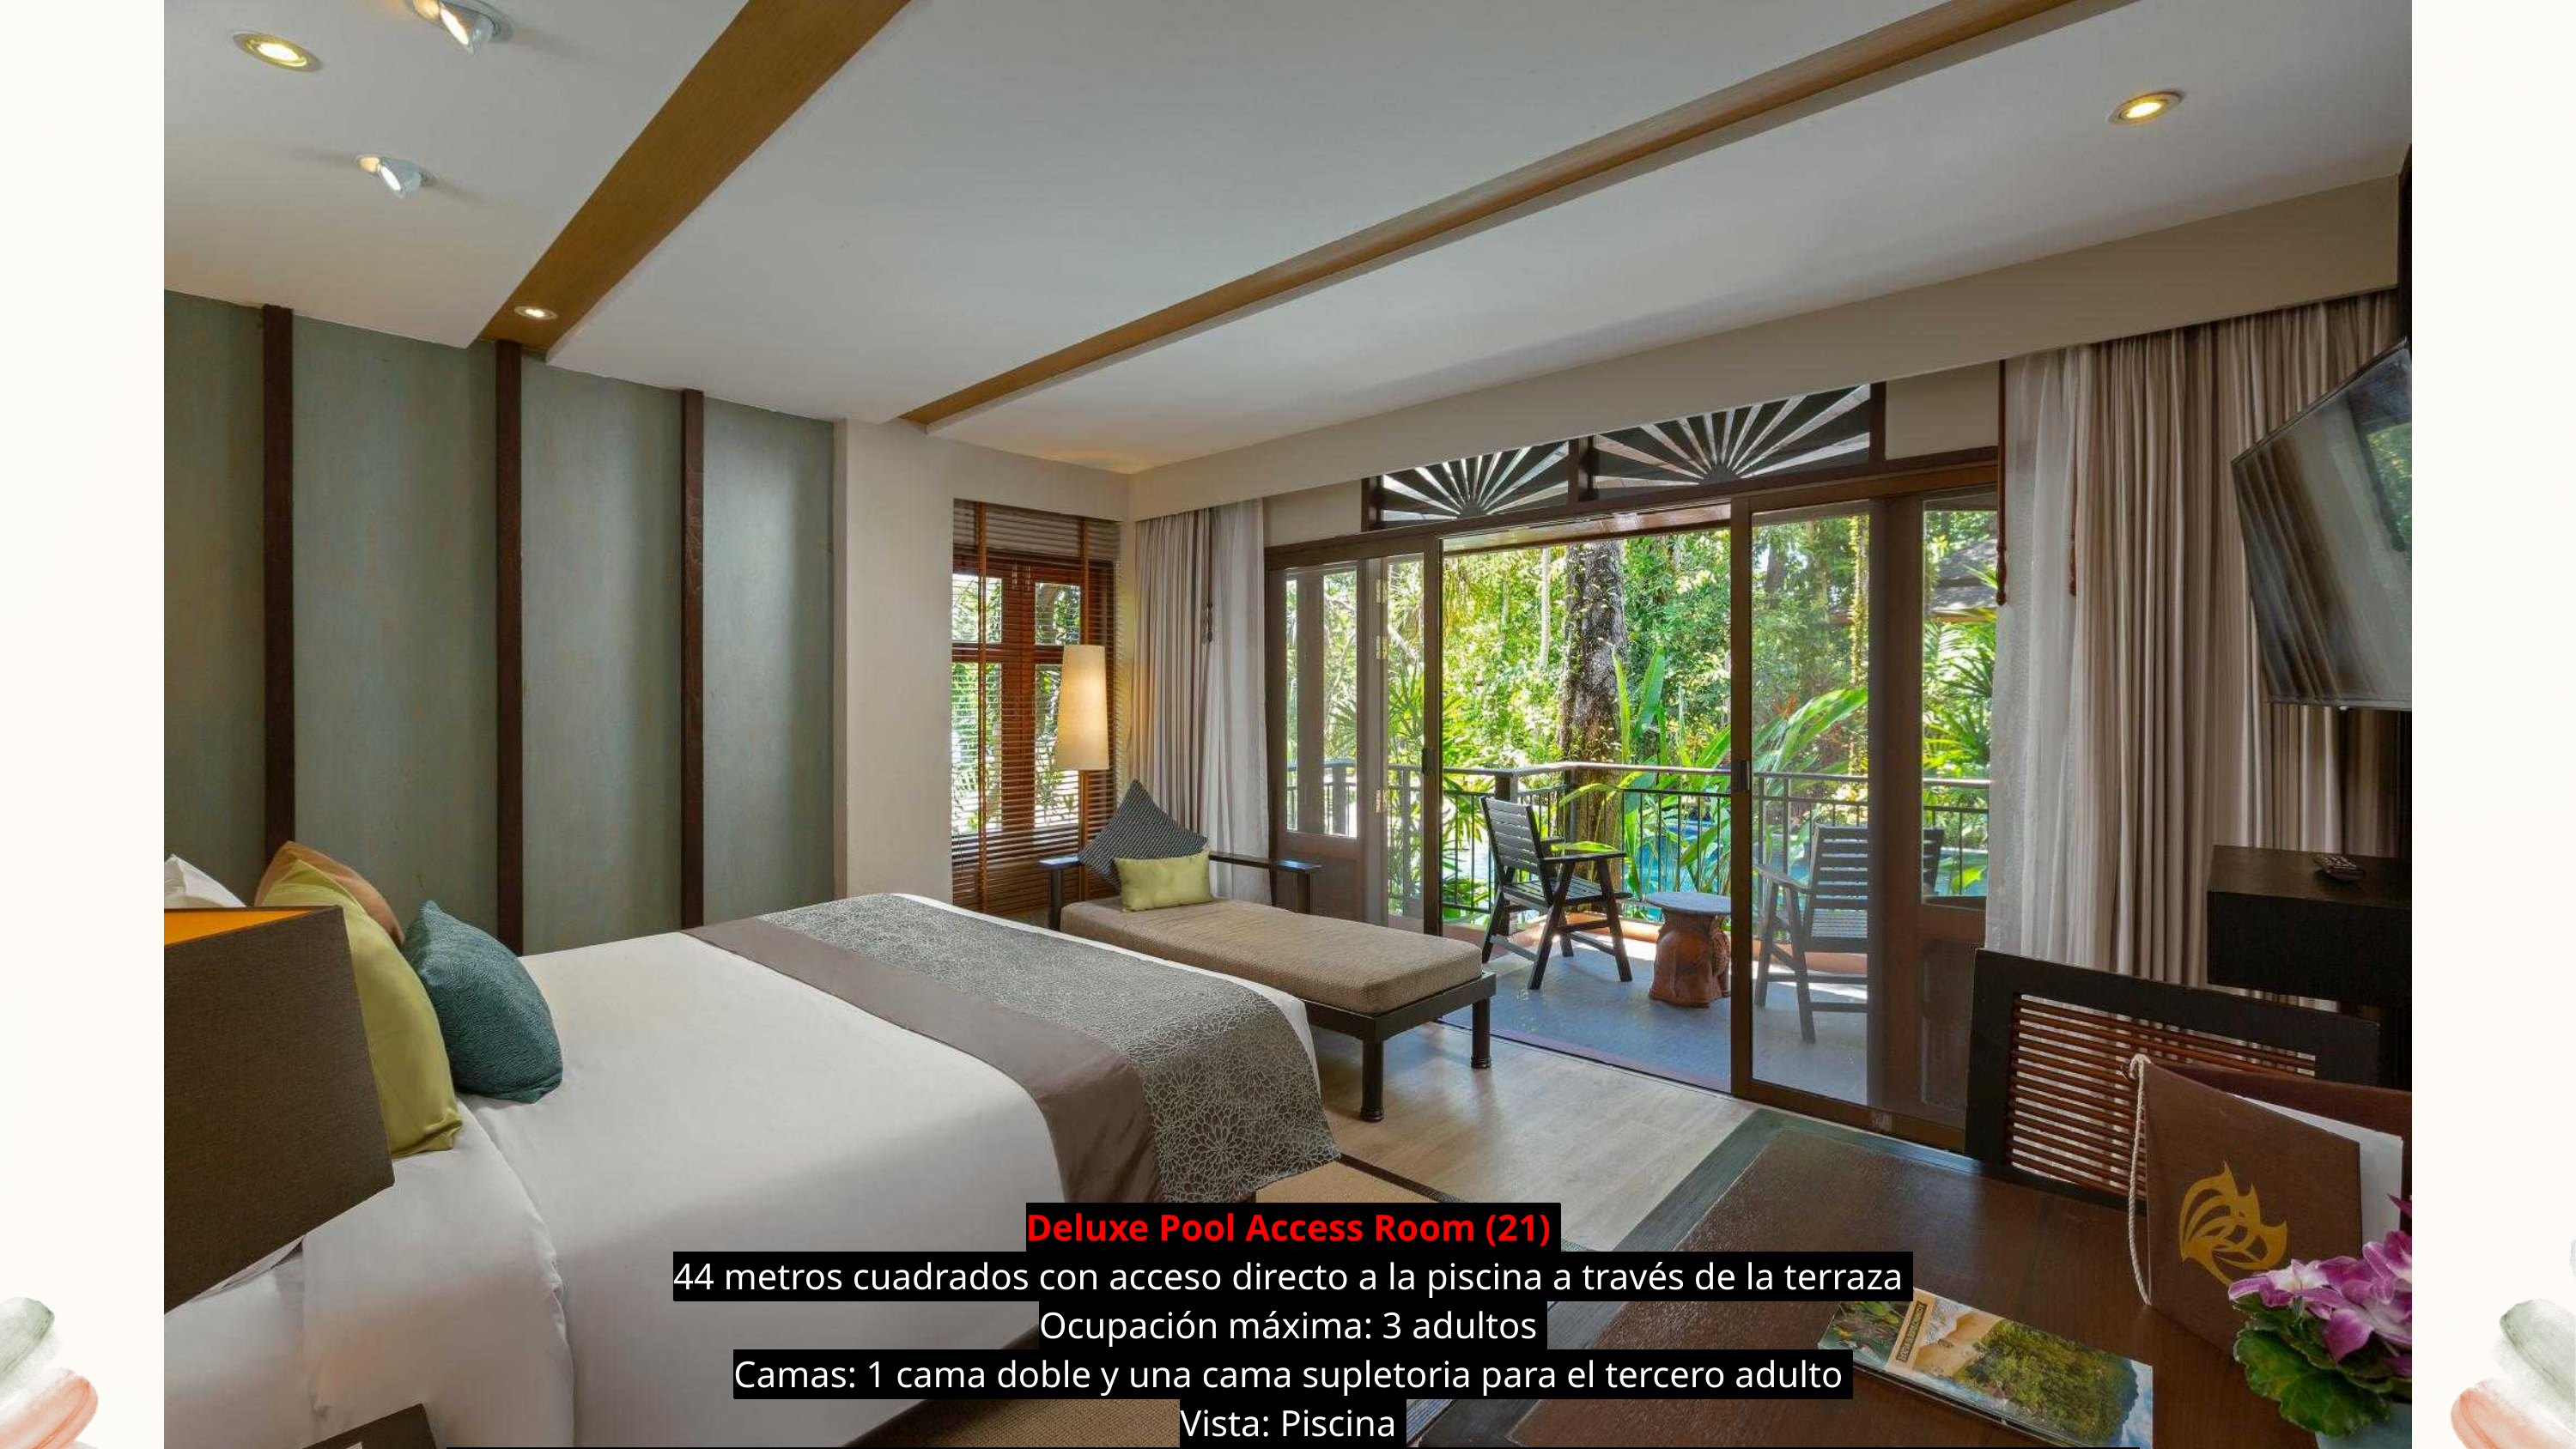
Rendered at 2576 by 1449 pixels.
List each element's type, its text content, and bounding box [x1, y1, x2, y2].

text_box Deluxe Pool Access Room (21) 44 metros cuadrados con acceso directo a la piscina a través de la terraza Ocupación máxima: 3 adultos Camas: 1 cama doble y una cama supletoria para el tercero adulto Vista: Piscina **Los niños menores de 12 años no están permitidos en esta habitación por razones de seguridad** [416, 1196, 2171, 1425]
picture [0, 0, 2576, 1449]
